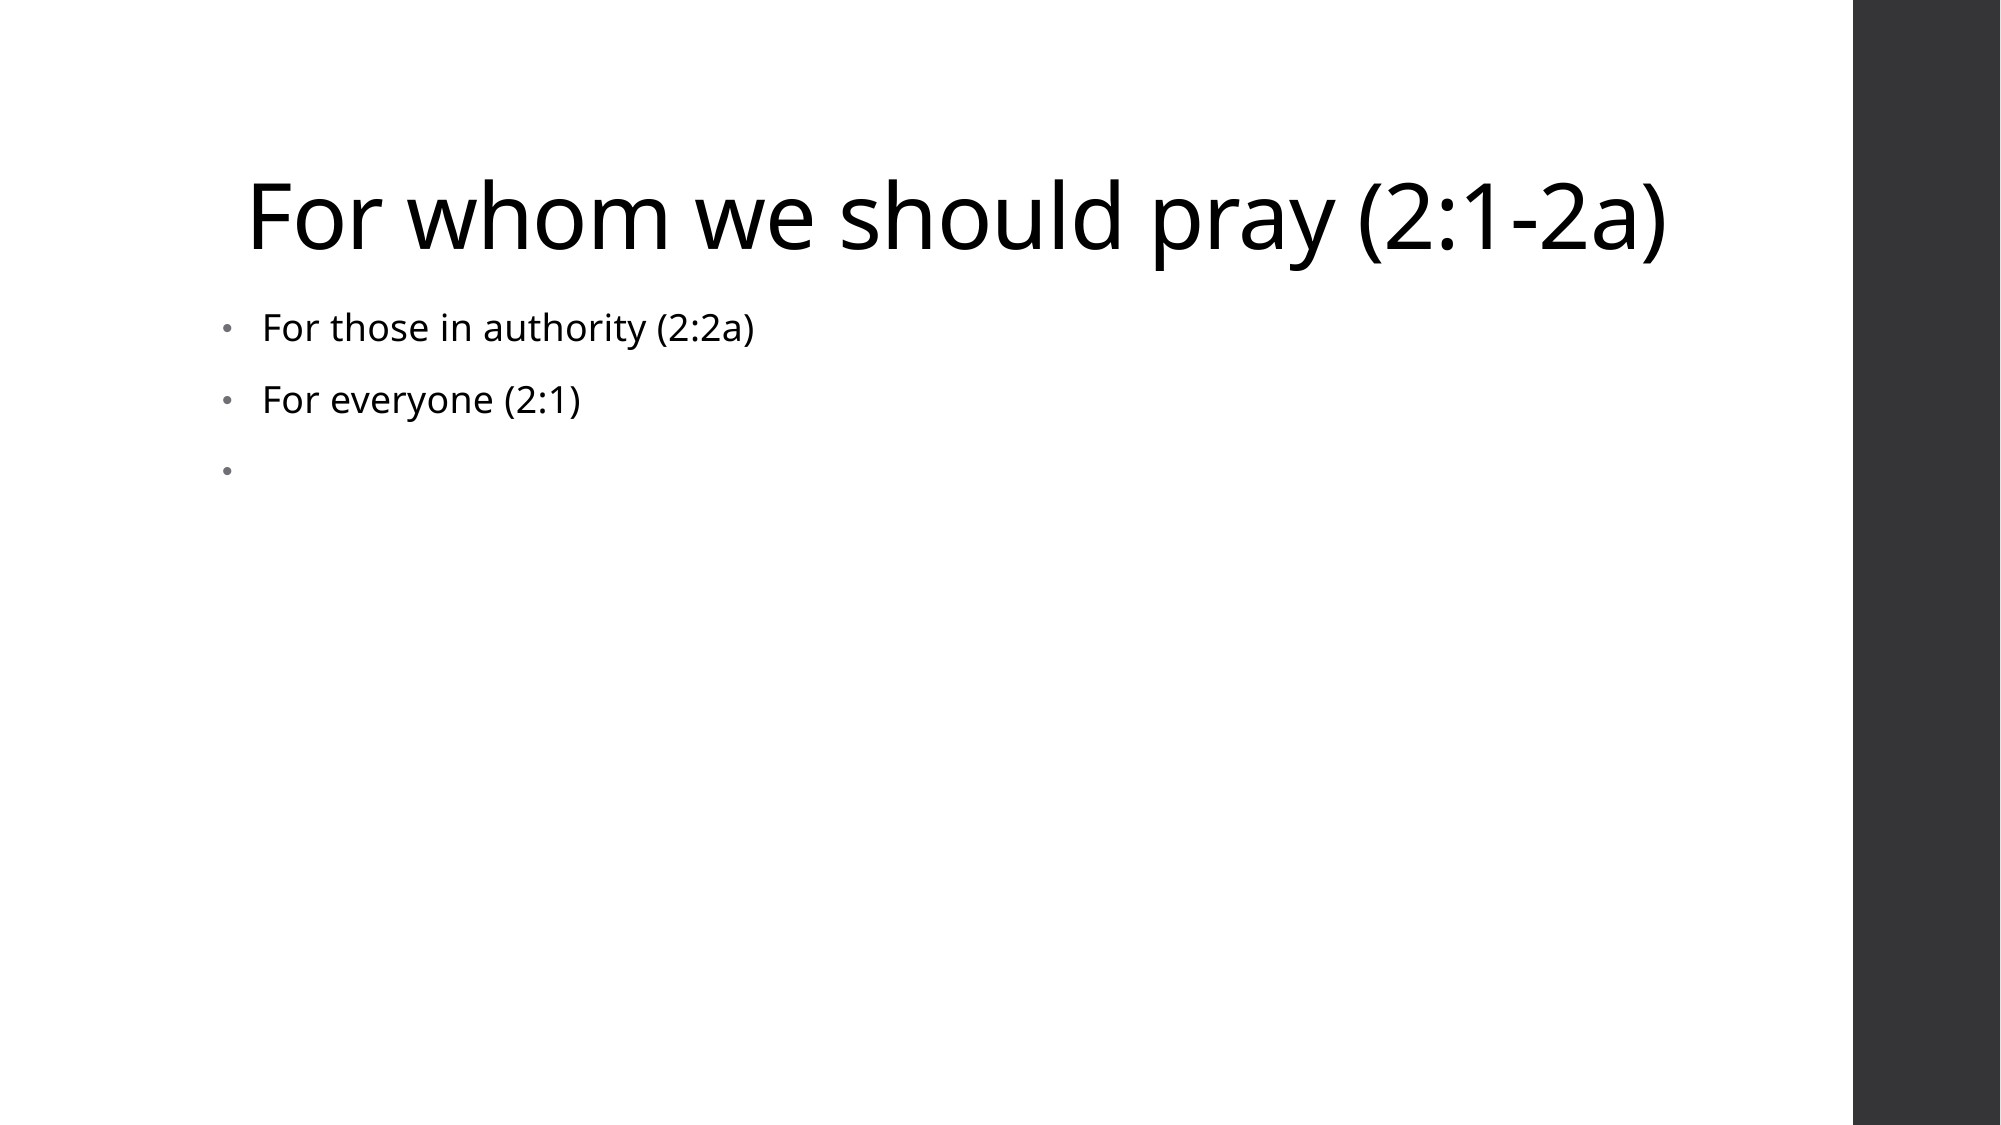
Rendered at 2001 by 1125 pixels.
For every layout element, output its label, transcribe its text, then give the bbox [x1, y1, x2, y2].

title For whom we should pray (2:1-2a) [206, 60, 1797, 278]
list For those in authority (2:2a) For everyone (2:1) [206, 299, 1617, 1014]
